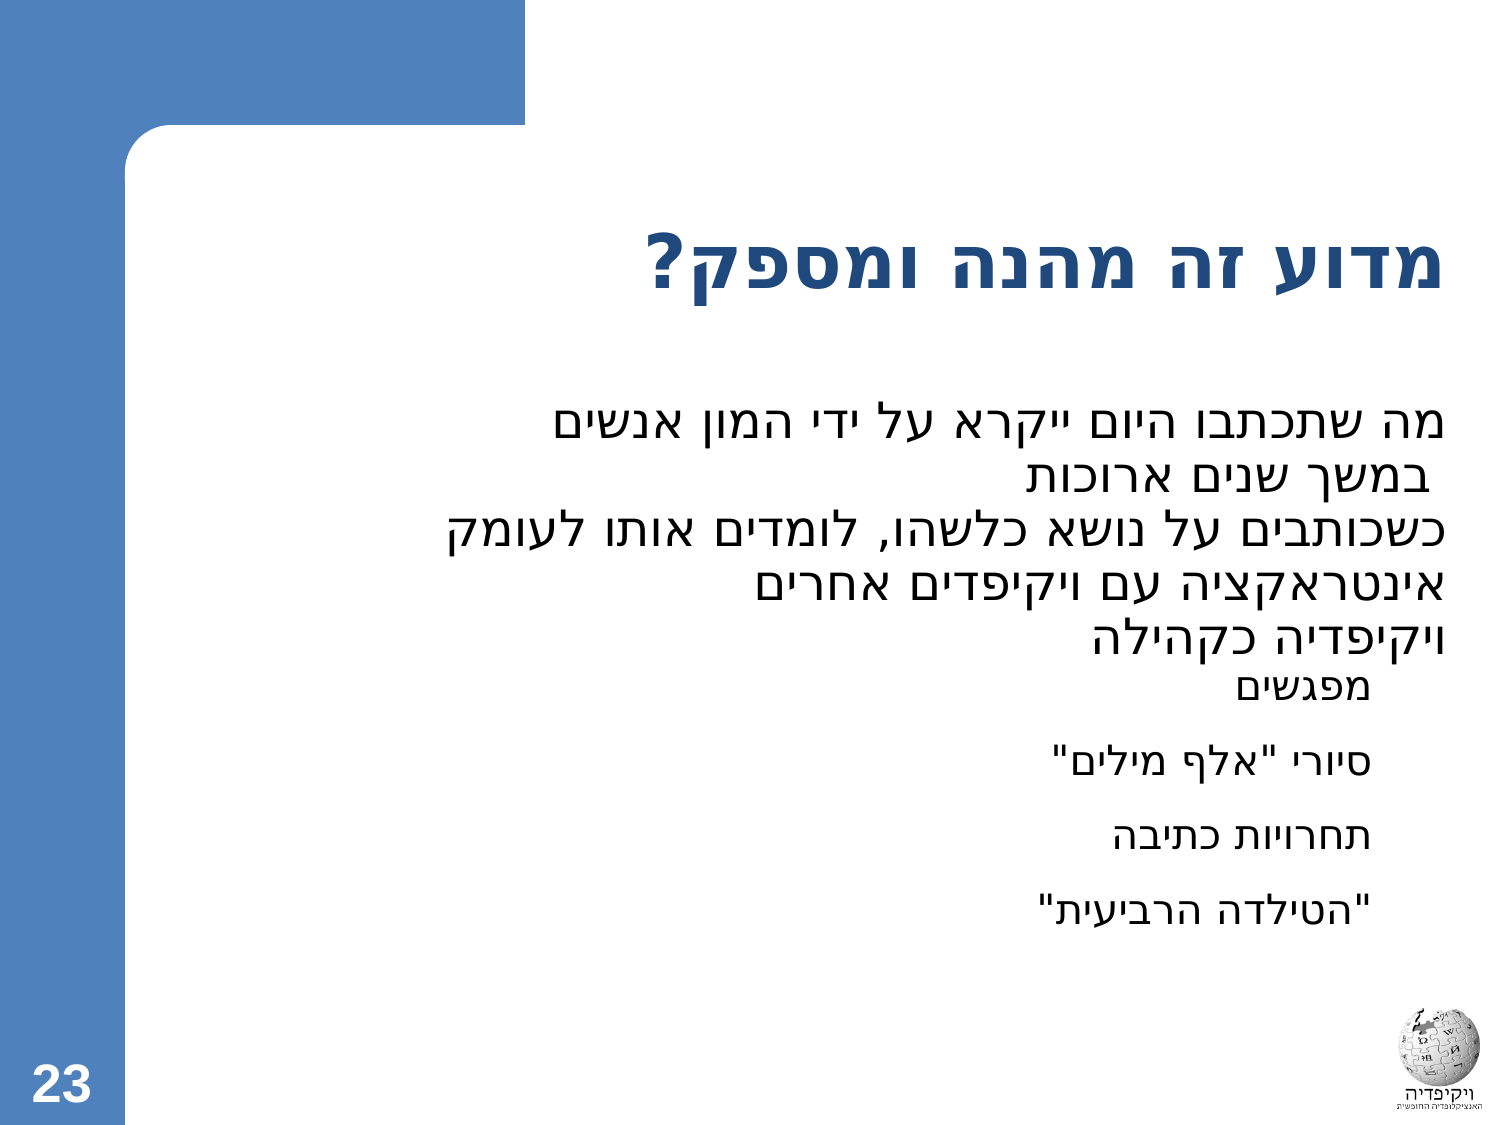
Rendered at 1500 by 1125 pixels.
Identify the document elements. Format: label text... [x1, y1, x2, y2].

title מדוע זה מהנה ומספק? [150, 125, 1463, 313]
picture [1394, 1007, 1484, 1110]
list מה שתכתבו היום ייקרא על ידי המון אנשים במשך שנים ארוכות כשכותבים על נושא כלשהו, לומדים אותו לעומק אינטראקציה עם ויקיפדים אחרים ויקיפדיה כקהילה מפגשים סיורי "אלף מילים" תחרויות כתיבה "הטילדה הרביעית" [150, 387, 1463, 1000]
slide_number <number> [13, 363, 111, 1121]
